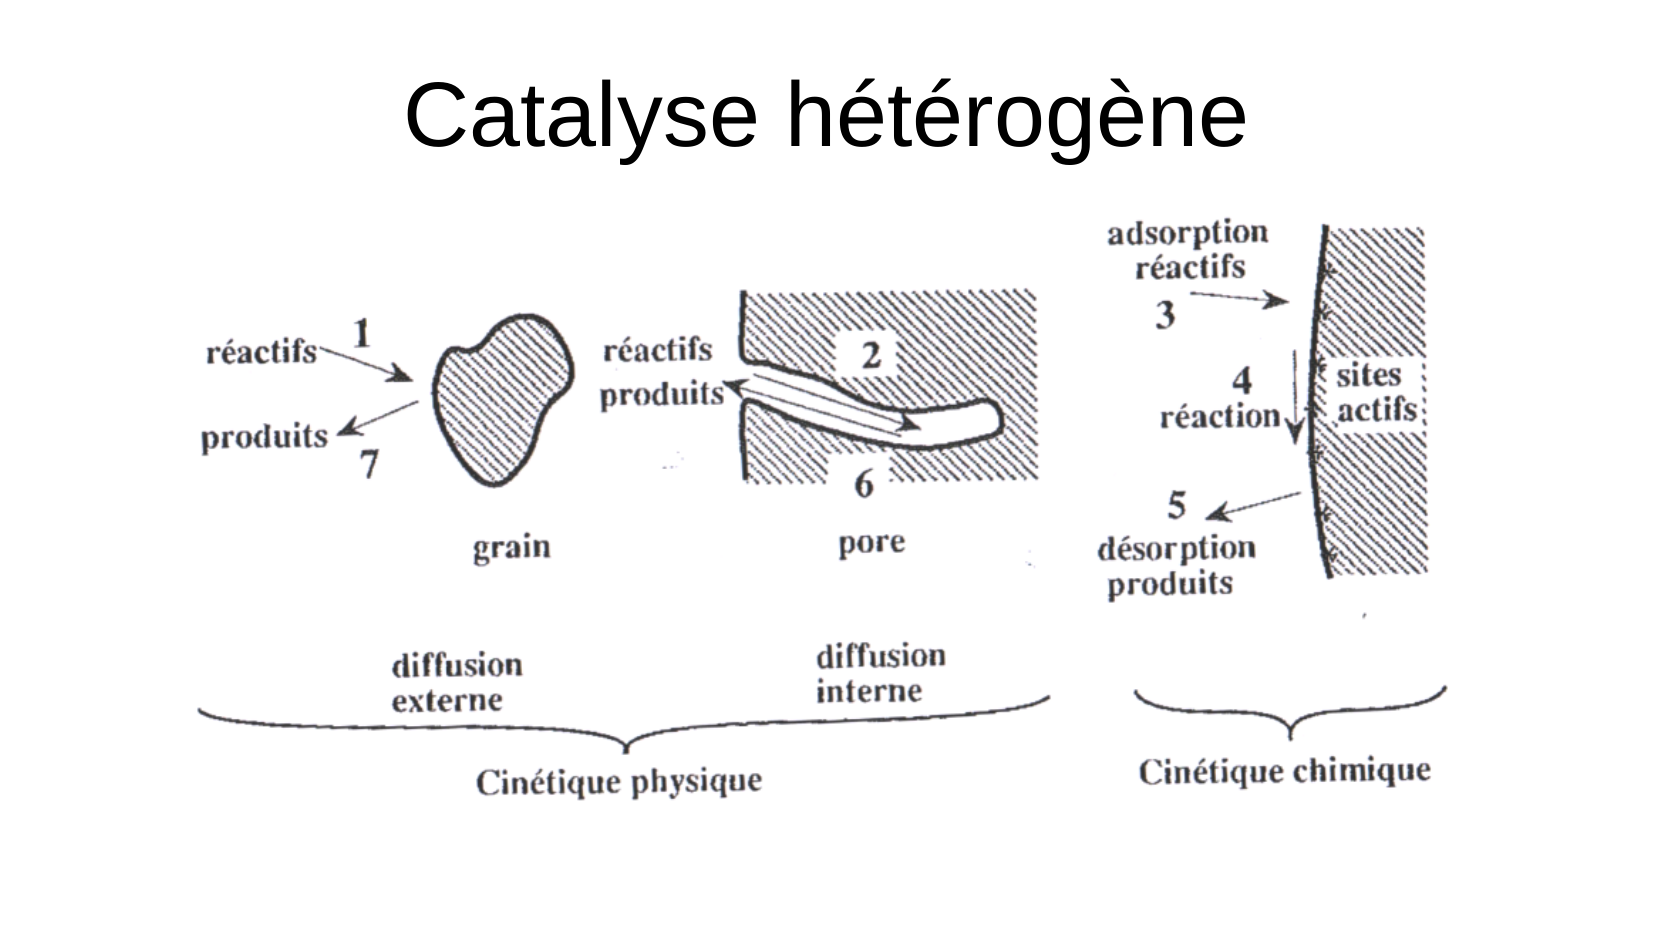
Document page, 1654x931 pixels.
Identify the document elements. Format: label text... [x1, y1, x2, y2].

picture [165, 196, 1536, 874]
title Catalyse hétérogène [82, 37, 1571, 193]
